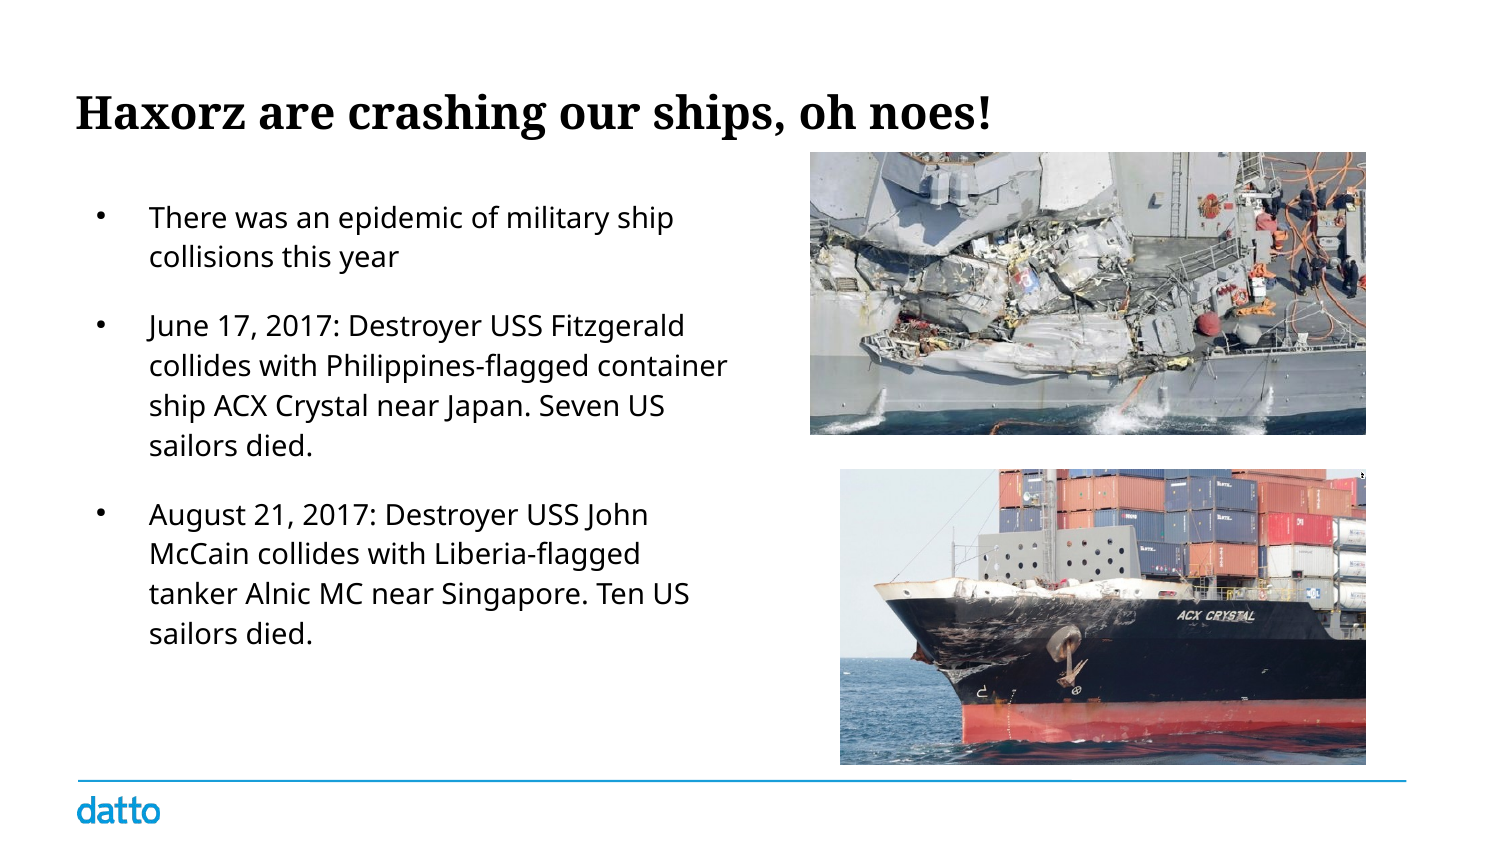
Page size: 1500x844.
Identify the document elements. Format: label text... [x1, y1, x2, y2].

picture [146, 808, 156, 819]
title Haxorz are crashing our ships, oh noes! [75, 51, 1404, 172]
picture [77, 796, 91, 808]
picture [95, 796, 133, 824]
picture [840, 469, 1366, 766]
picture [82, 808, 91, 819]
picture [810, 152, 1366, 436]
picture [122, 808, 133, 824]
picture [136, 796, 160, 824]
list There was an epidemic of military ship collisions this year June 17, 2017: Destroyer USS Fitzgerald collides with Philippines-flagged container ship ACX Crystal near Japan. Seven US sailors died. August 21, 2017: Destroyer USS John McCain collides with Liberia-flagged tanker Alnic MC near Singapore. Ten US sailors died. [78, 197, 736, 687]
